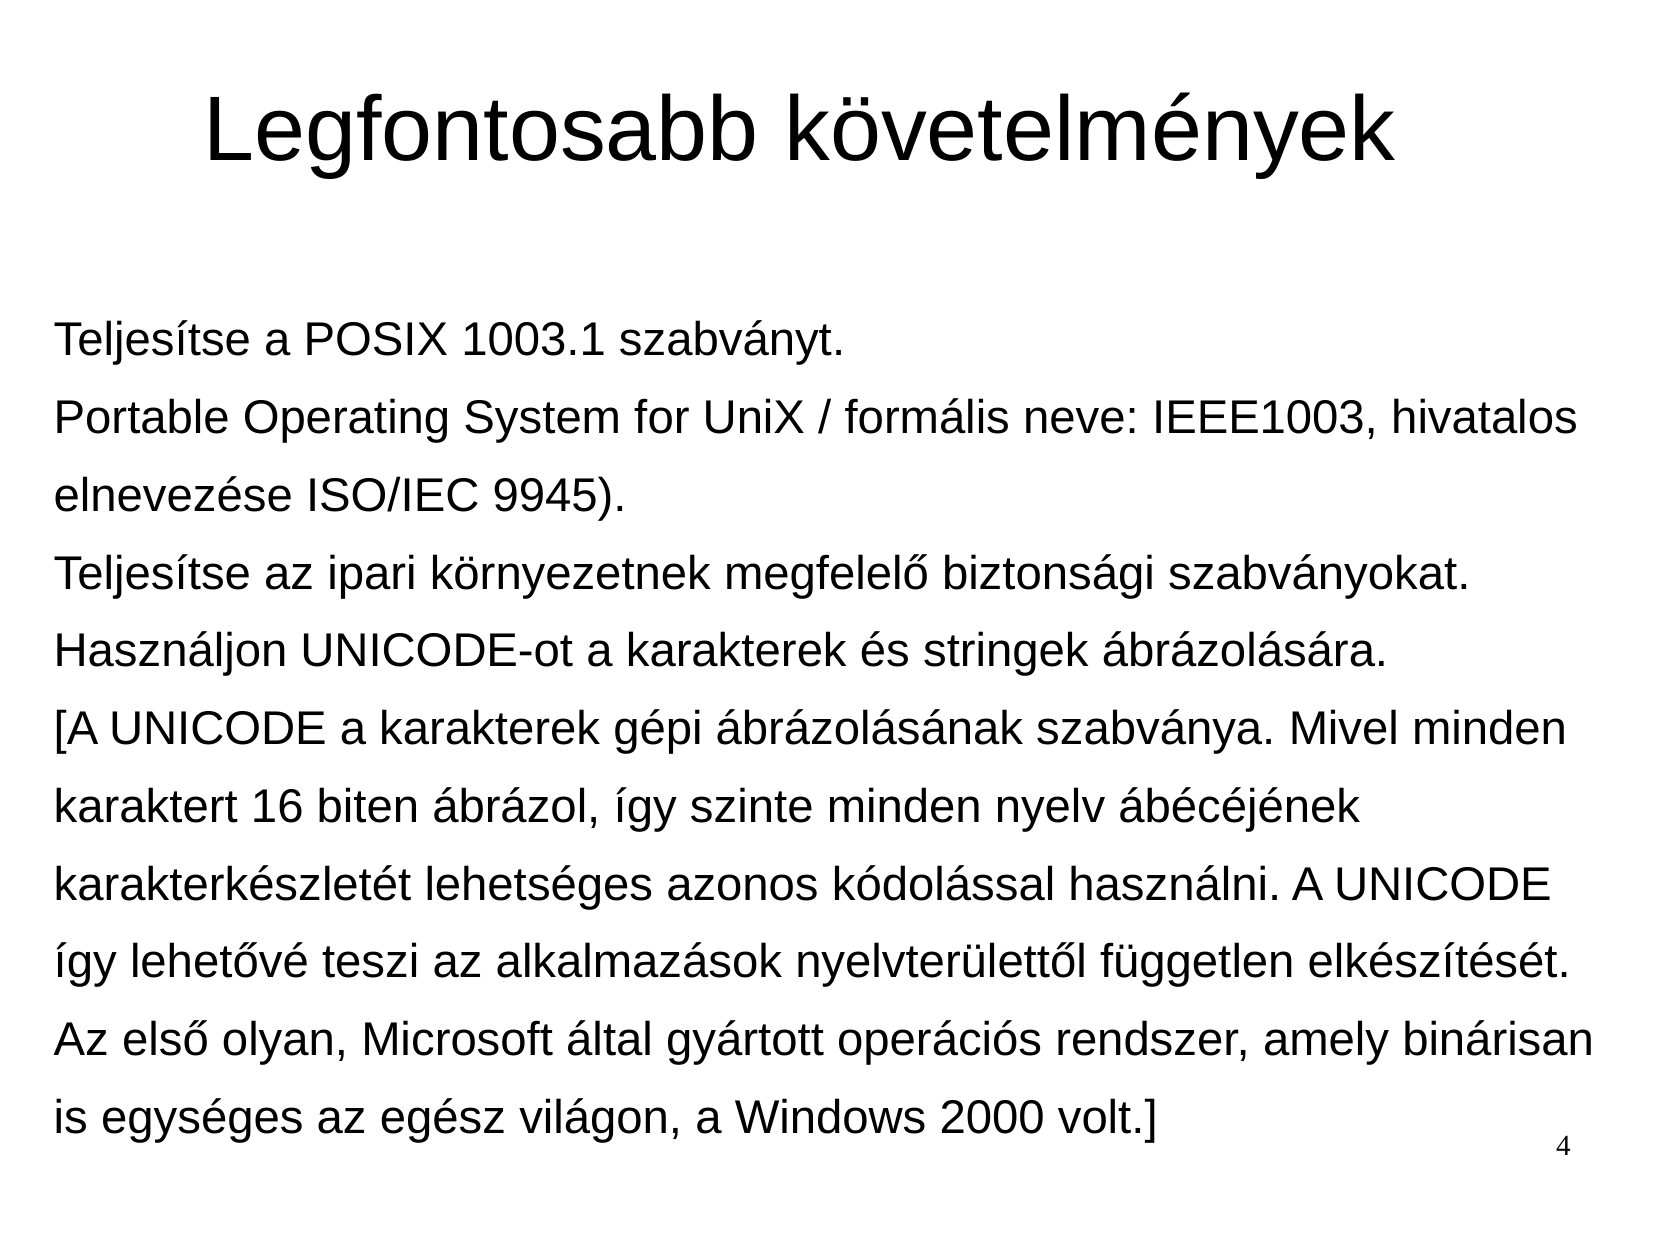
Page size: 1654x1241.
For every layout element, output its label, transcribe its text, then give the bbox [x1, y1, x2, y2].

title Legfontosabb követelmények [110, 20, 1517, 228]
list Teljesítse a POSIX 1003.1 szabványt. Portable Operating System for UniX / formális neve: IEEE1003, hivatalos elnevezése ISO/IEC 9945). Teljesítse az ipari környezetnek megfelelő biztonsági szabványokat. Használjon UNICODE-ot a karakterek és stringek ábrázolására. [A UNICODE a karakterek gépi ábrázolásának szabványa. Mivel minden karaktert 16 biten ábrázol, így szinte minden nyelv ábécéjének karakterkészletét lehetséges azonos kódolással használni. A UNICODE így lehetővé teszi az alkalmazások nyelvterülettől független elkészítését. Az első olyan, Microsoft által gyártott operációs rendszer, amely binárisan is egységes az egész világon, a Windows 2000 volt.] [27, 300, 1630, 1205]
